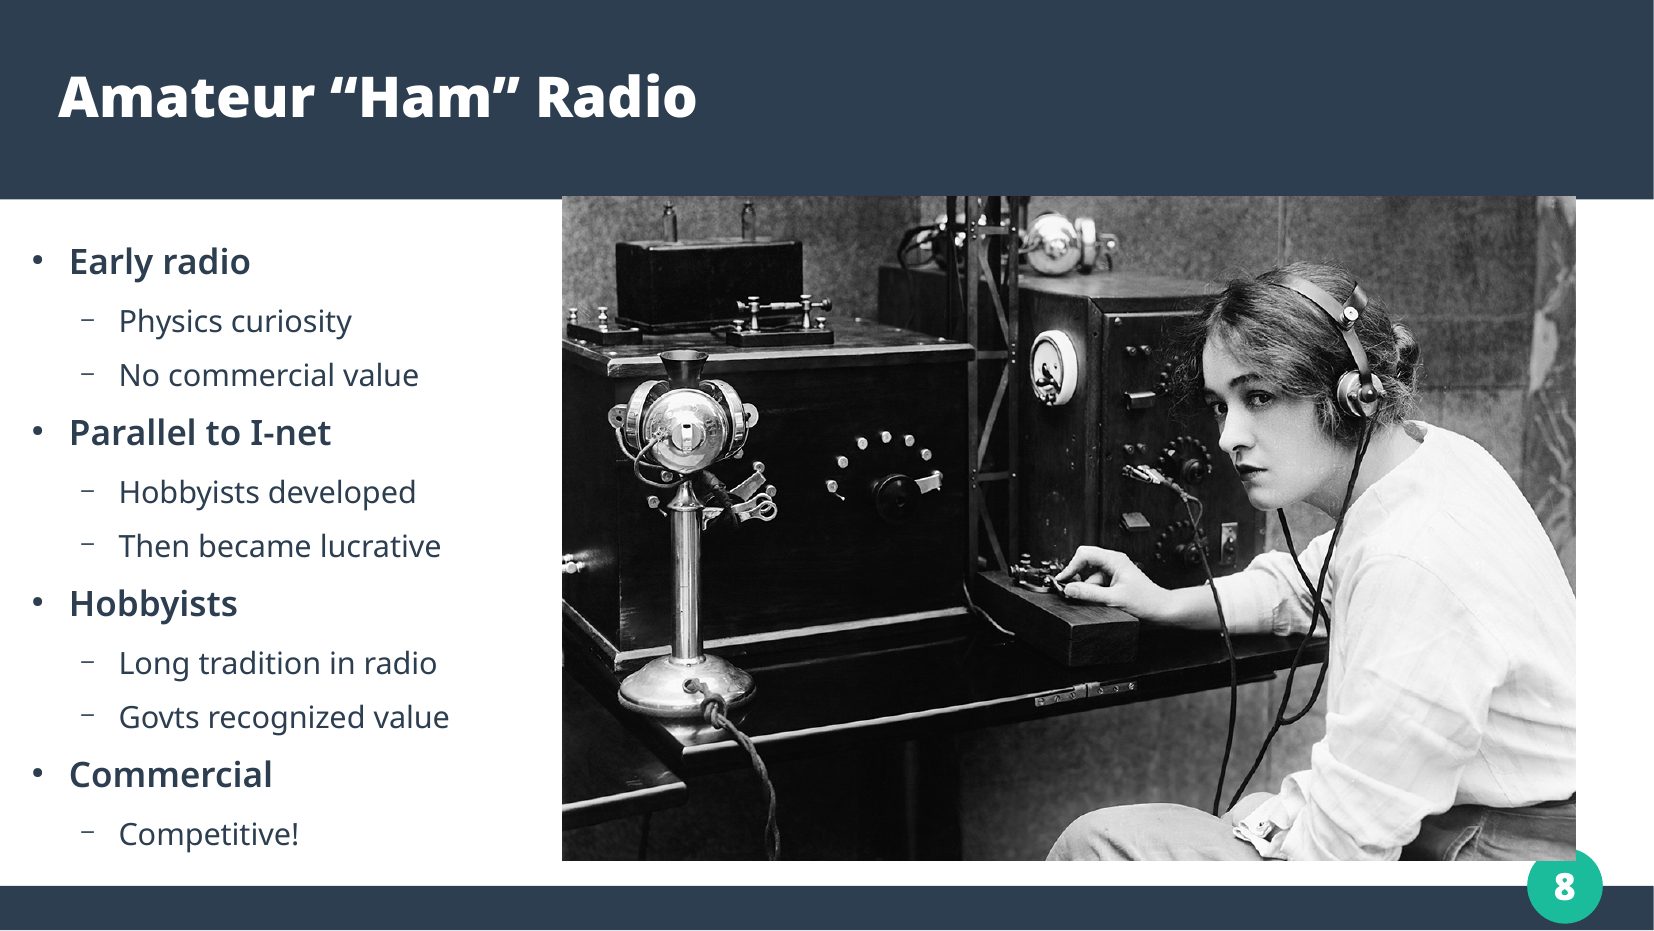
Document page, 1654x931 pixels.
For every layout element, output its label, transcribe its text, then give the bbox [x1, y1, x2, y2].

list Early radio Physics curiosity No commercial value Parallel to I-net Hobbyists developed Then became lucrative Hobbyists Long tradition in radio Govts recognized value Commercial Competitive! [19, 173, 563, 863]
title Amateur “Ham” Radio [59, 37, 1595, 155]
picture [562, 196, 1576, 861]
